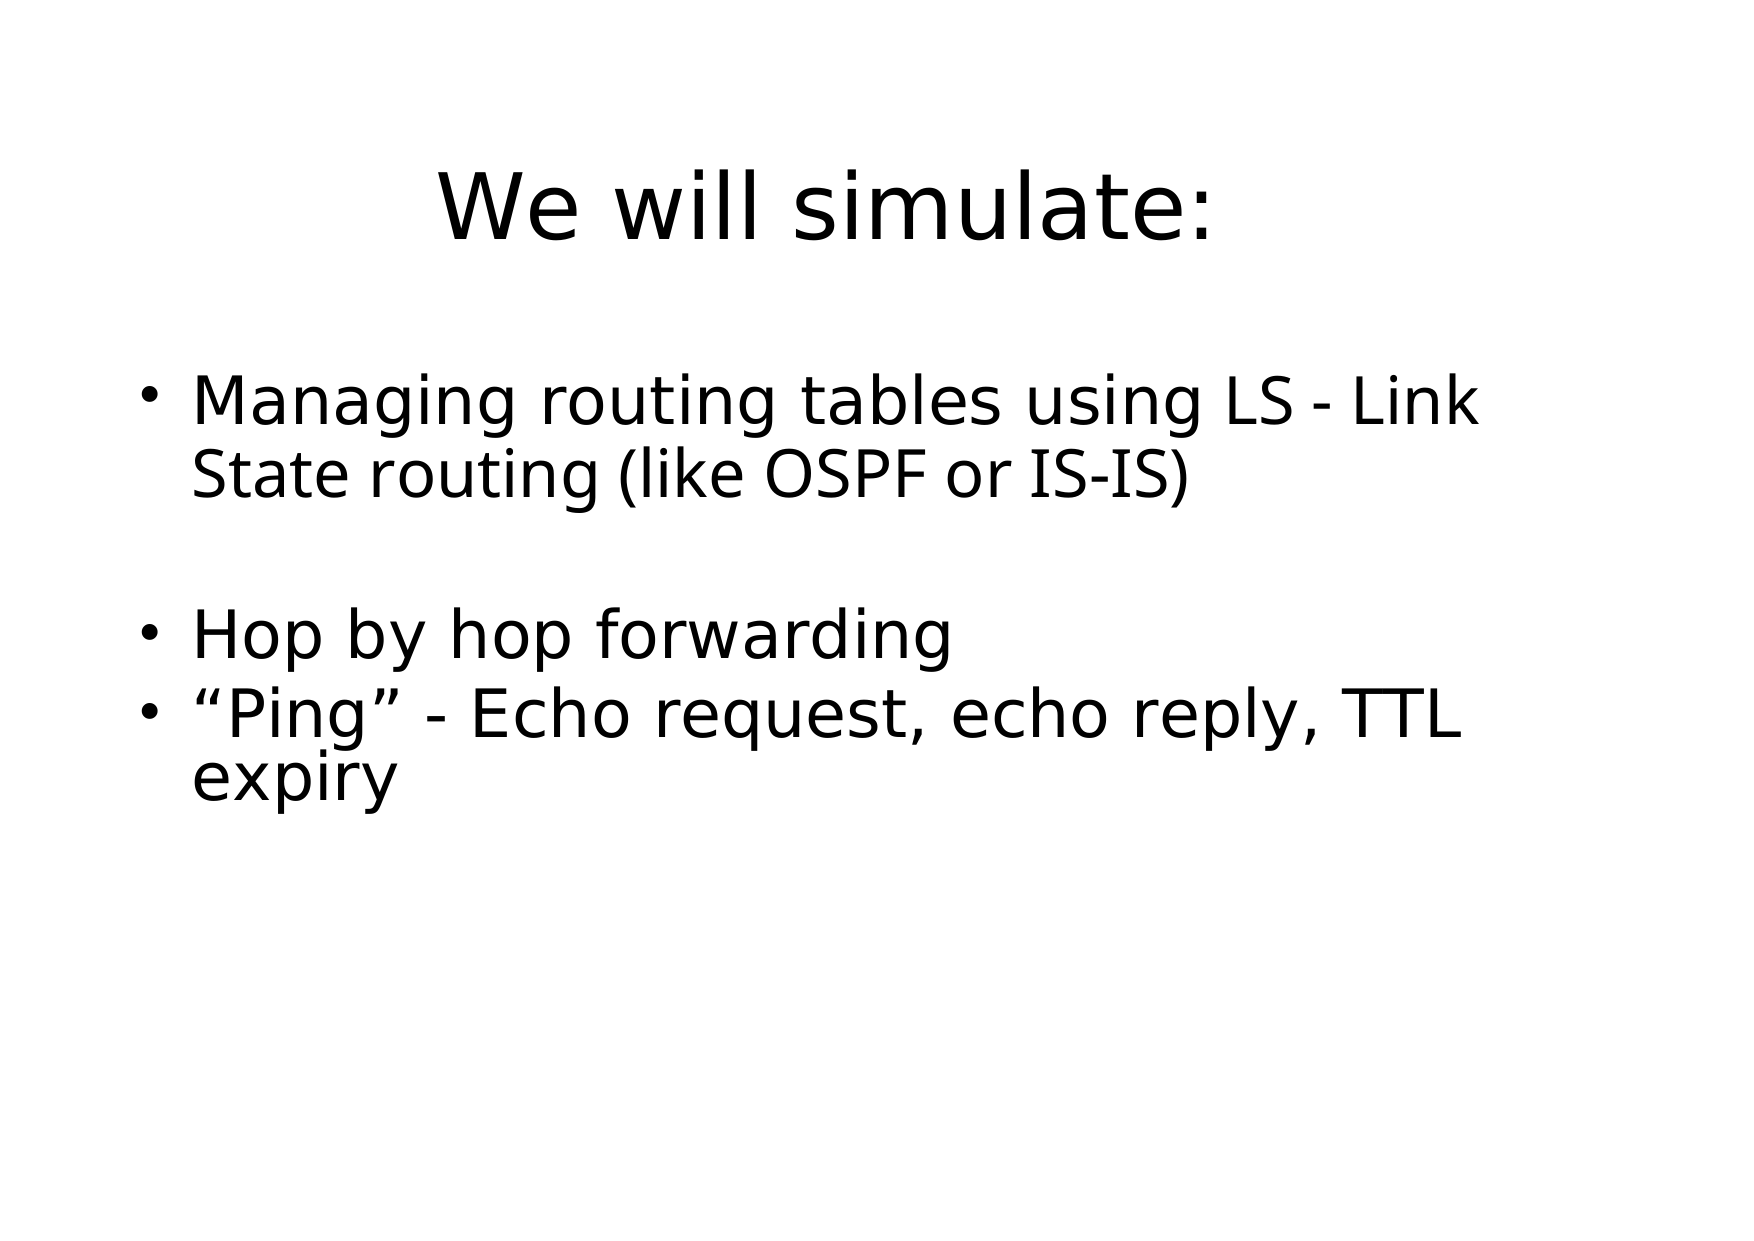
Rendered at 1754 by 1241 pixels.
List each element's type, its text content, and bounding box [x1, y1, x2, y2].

list Managing routing tables using‏ LS - Link State routing (like OSPF or IS-IS)‏ Hop by hop forwarding “Ping” - Echo request, echo reply, TTL expiry [123, 357, 1604, 1103]
title We will simulate: [123, 110, 1530, 318]
